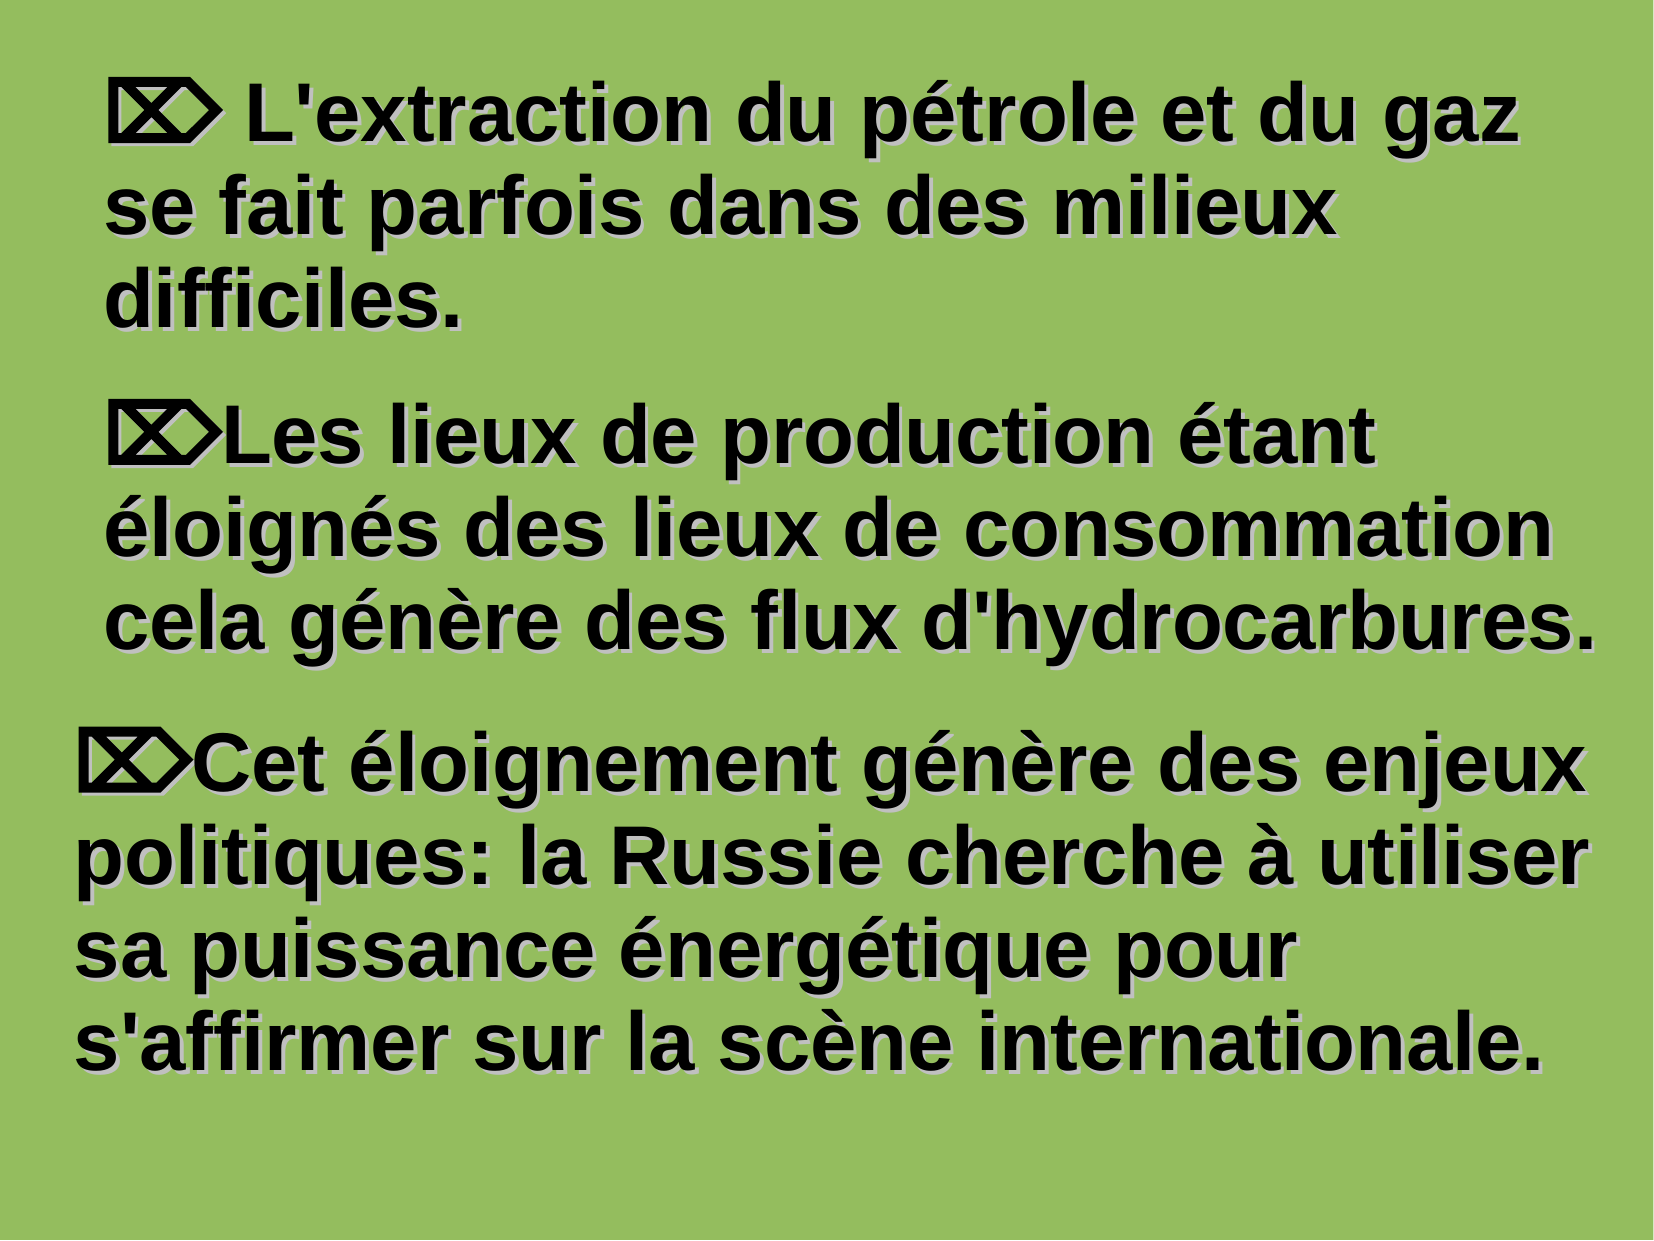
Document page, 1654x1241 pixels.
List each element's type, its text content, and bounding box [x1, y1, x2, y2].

text_box  L'extraction du pétrole et du gaz se fait parfois dans des milieux difficiles. [88, 59, 1595, 380]
text_box Les lieux de production étant éloignés des lieux de consommation cela génère des flux d'hydrocarbures. [88, 380, 1654, 675]
text_box Cet éloignement génère des enjeux politiques: la Russie cherche à utiliser sa puissance énergétique pour s'affirmer sur la scène internationale. [59, 708, 1625, 1096]
